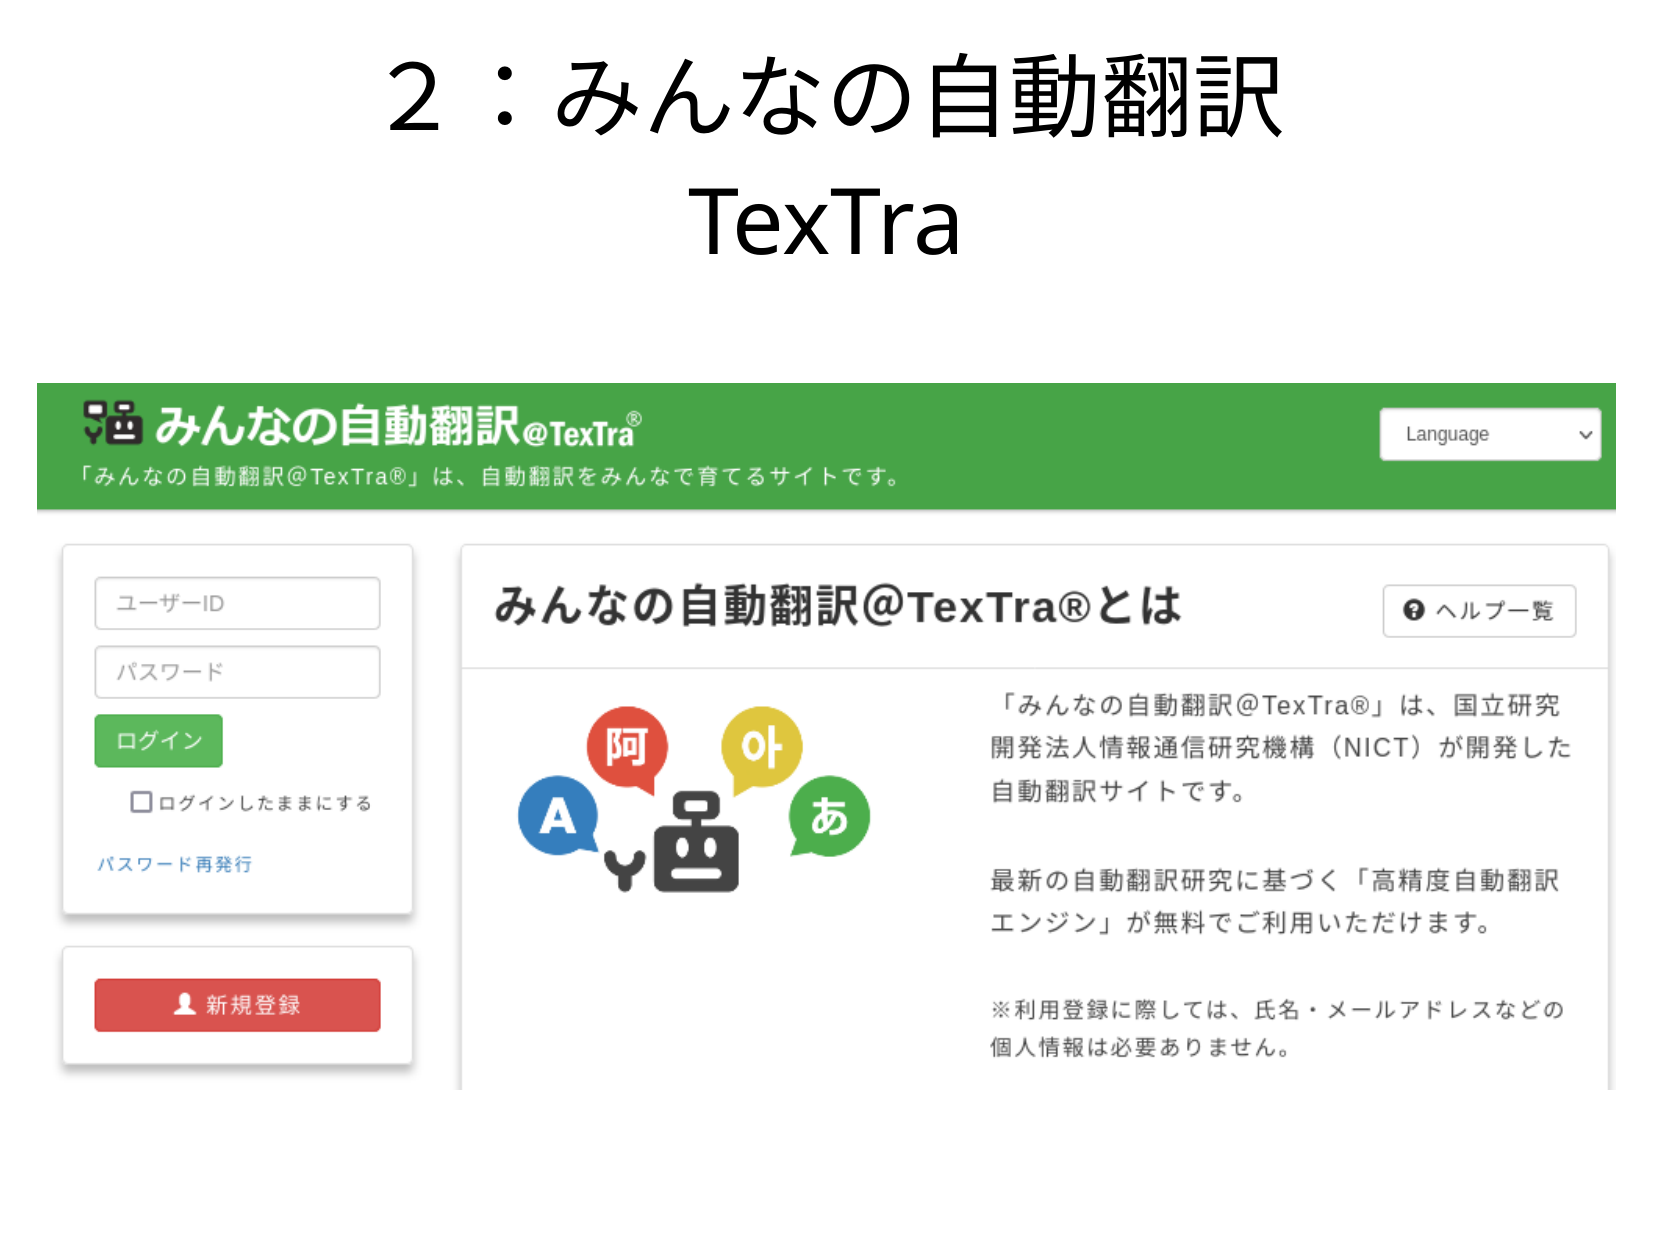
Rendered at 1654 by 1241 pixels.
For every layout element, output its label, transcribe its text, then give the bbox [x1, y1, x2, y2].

picture [37, 383, 1616, 1091]
title ２：みんなの自動翻訳 TexTra [82, 21, 1571, 285]
